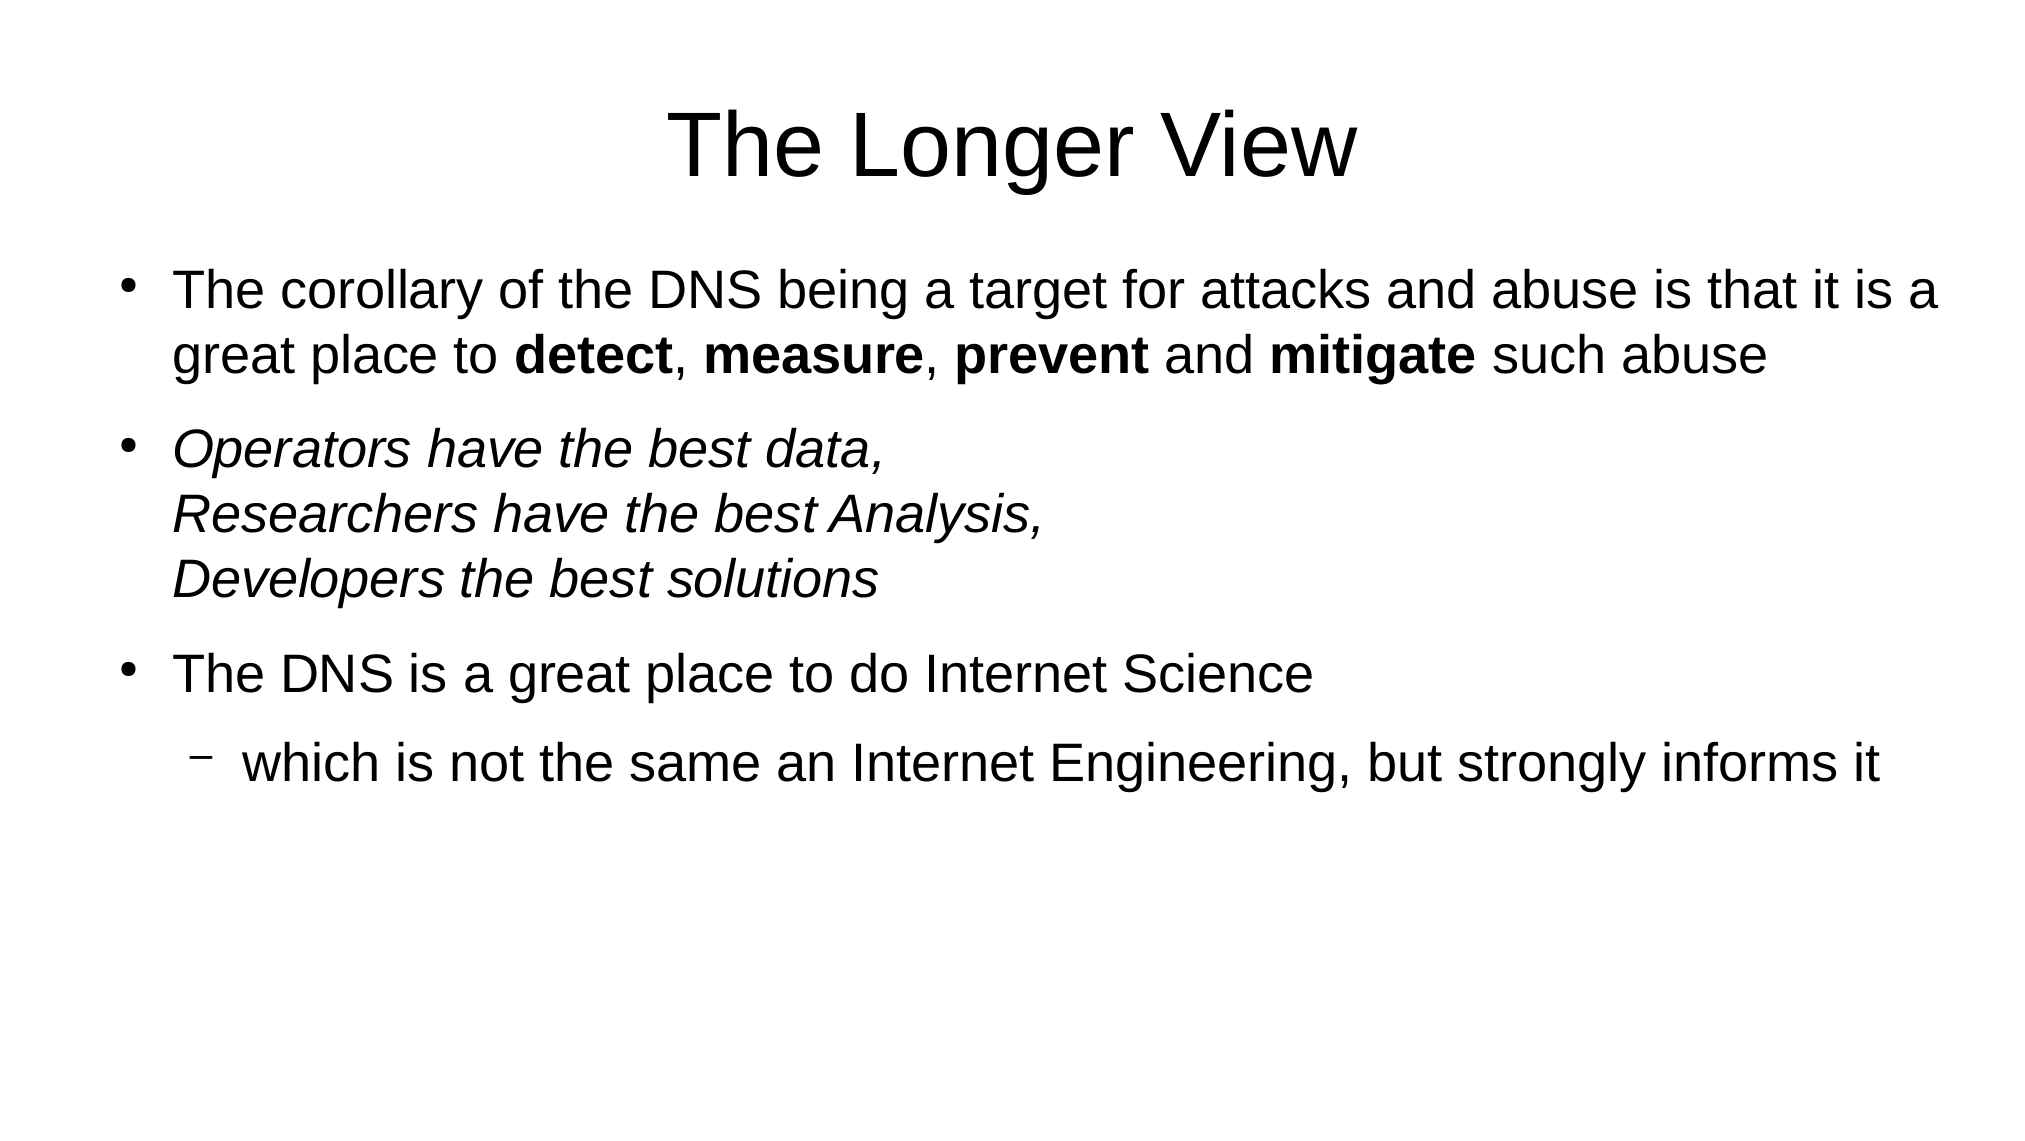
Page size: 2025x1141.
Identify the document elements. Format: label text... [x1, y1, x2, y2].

list The corollary of the DNS being a target for attacks and abuse is that it is a great place to detect, measure, prevent and mitigate such abuse Operators have the best data, Researchers have the best Analysis, Developers the best solutions The DNS is a great place to do Internet Science which is not the same an Internet Engineering, but strongly informs it [101, 254, 1950, 1036]
title The Longer View [101, 45, 1924, 236]
